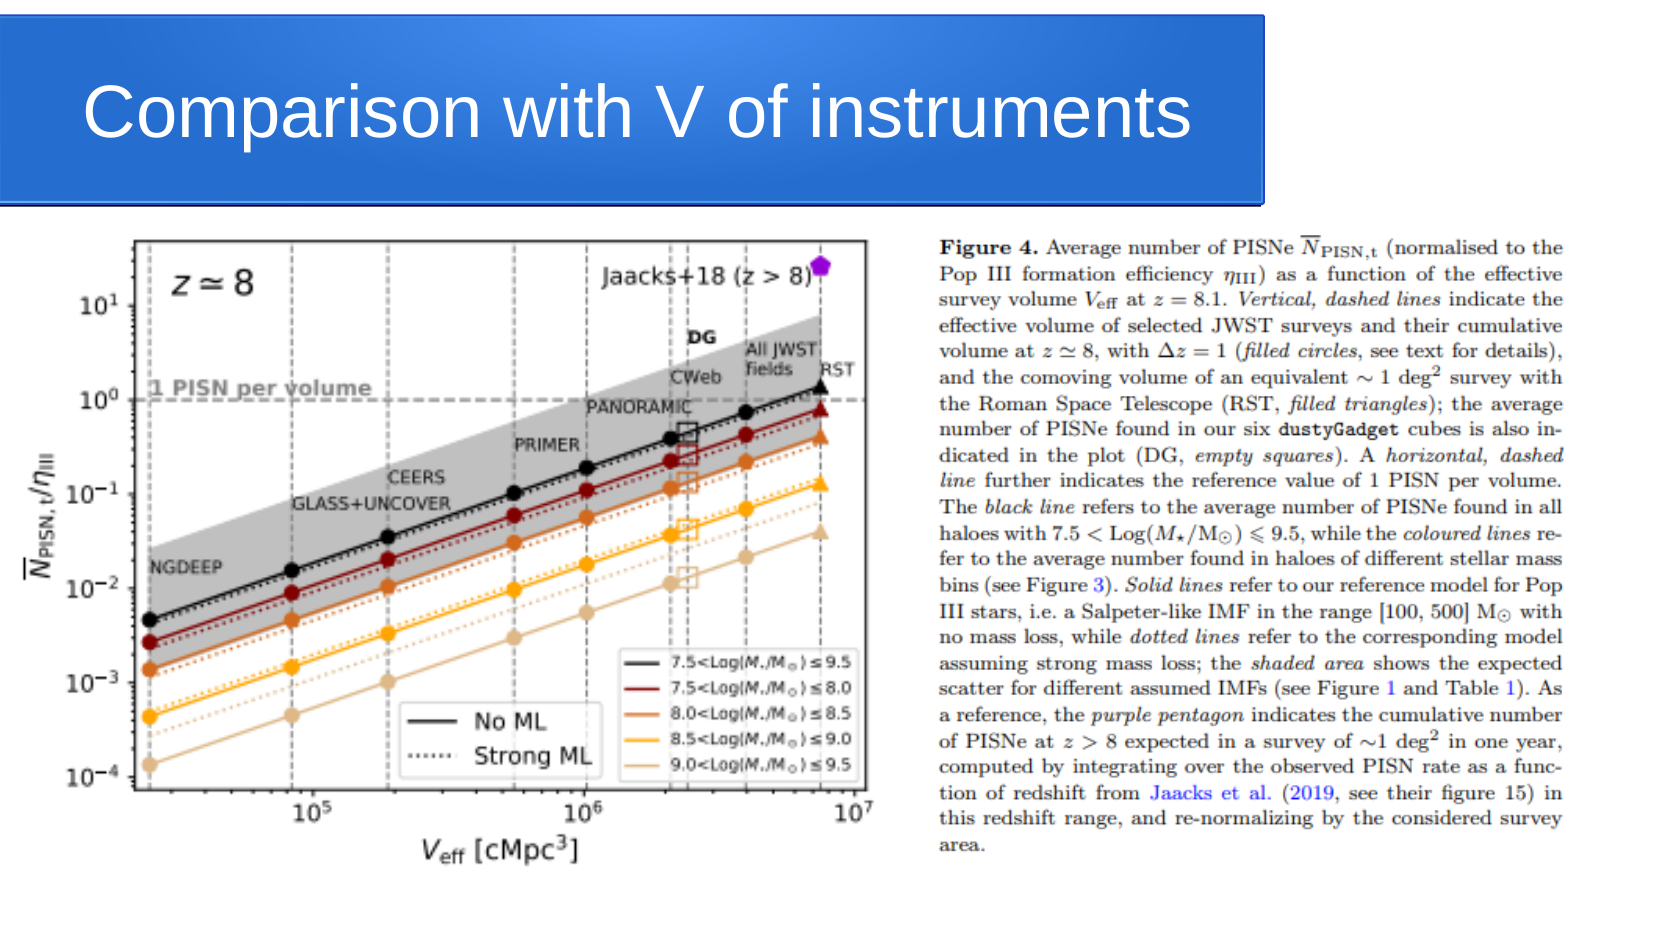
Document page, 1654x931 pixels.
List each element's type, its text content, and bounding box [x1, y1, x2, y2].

picture [930, 234, 1584, 871]
picture [15, 209, 901, 889]
title Comparison with V of instruments [82, 35, 1235, 189]
